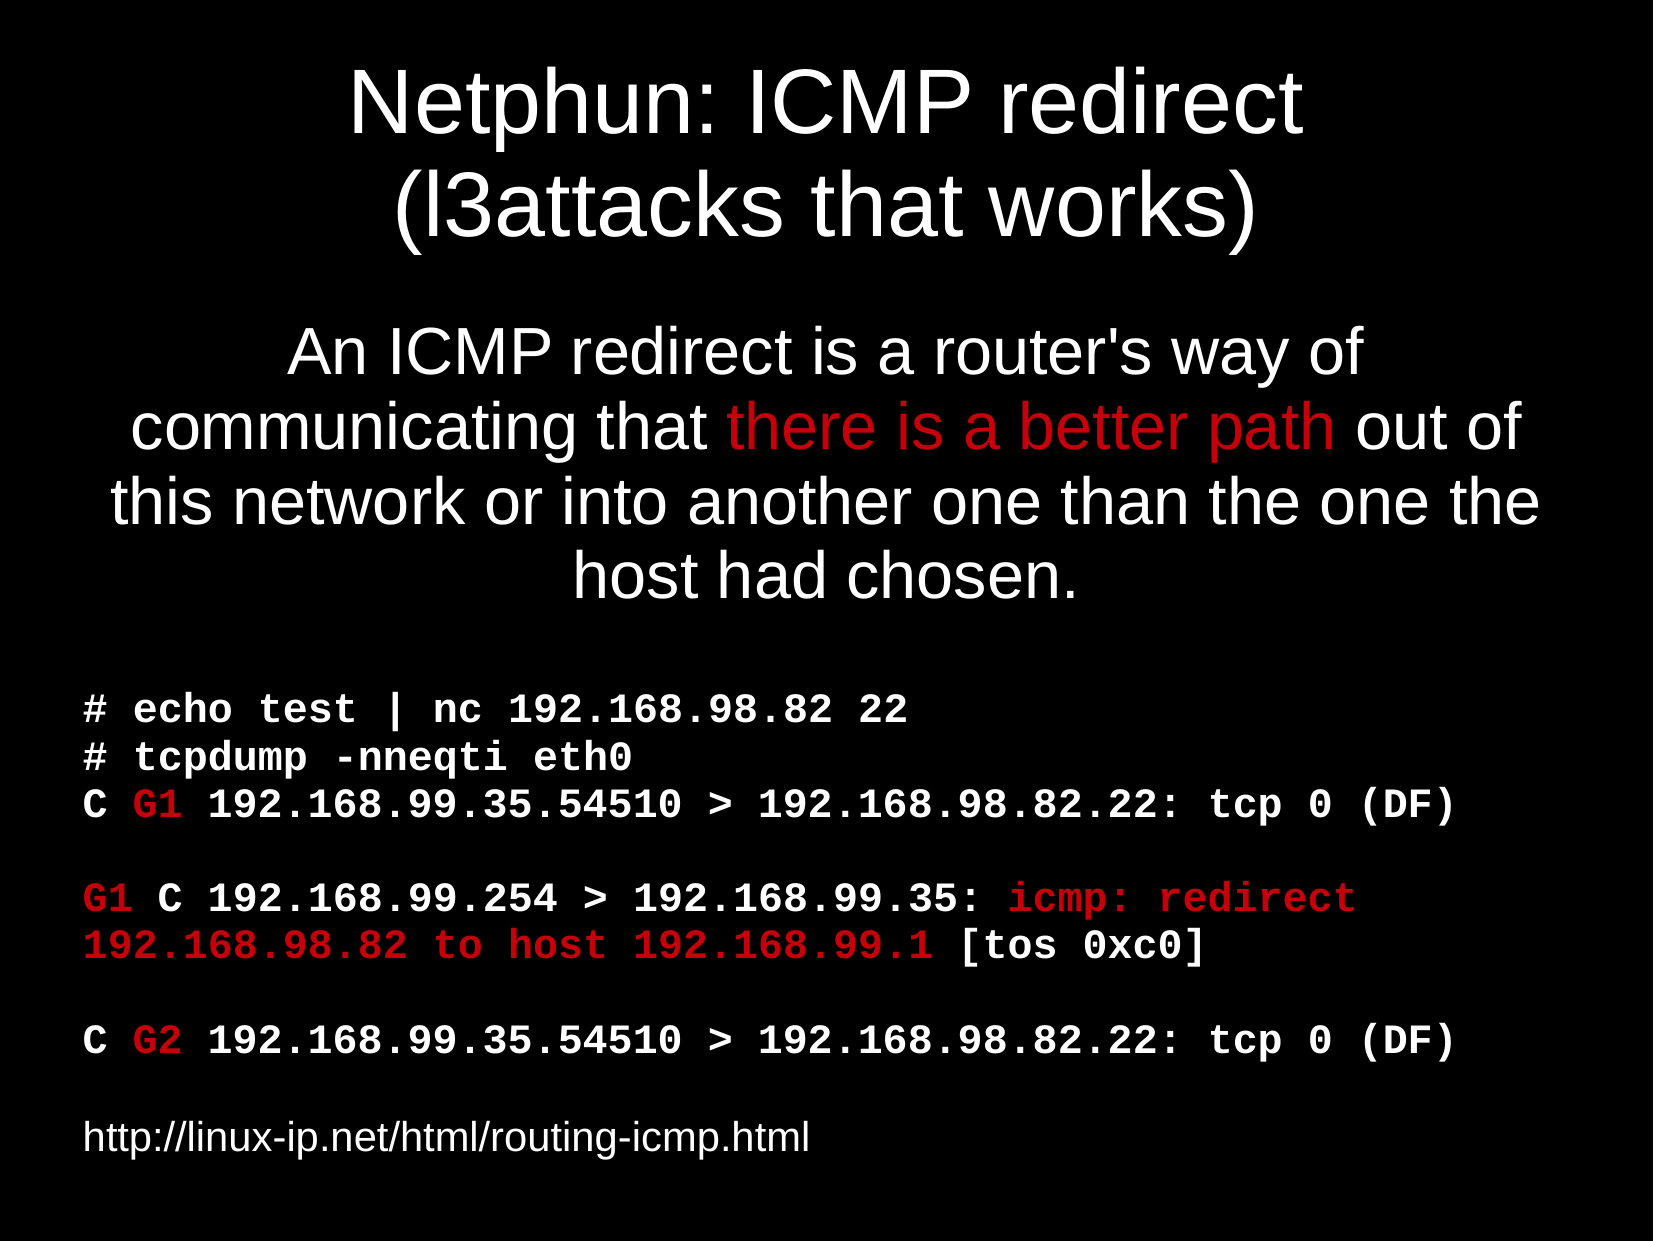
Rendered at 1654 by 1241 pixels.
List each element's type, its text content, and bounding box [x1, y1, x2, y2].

title Netphun: ICMP redirect (l3attacks that works) [82, 46, 1571, 215]
subtitle An ICMP redirect is a router's way of communicating that there is a better path out of this network or into another one than the one the host had chosen. # echo test | nc 192.168.98.82 22 # tcpdump -nneqti eth0 C G1 192.168.99.35.54510 > 192.168.98.82.22: tcp 0 (DF) G1 C 192.168.99.254 > 192.168.99.35: icmp: redirect 192.168.98.82 to host 192.168.99.1 [tos 0xc0] C G2 192.168.99.35.54510 > 192.168.98.82.22: tcp 0 (DF) http://linux-ip.net/html/routing-icmp.html [82, 215, 1571, 1184]
